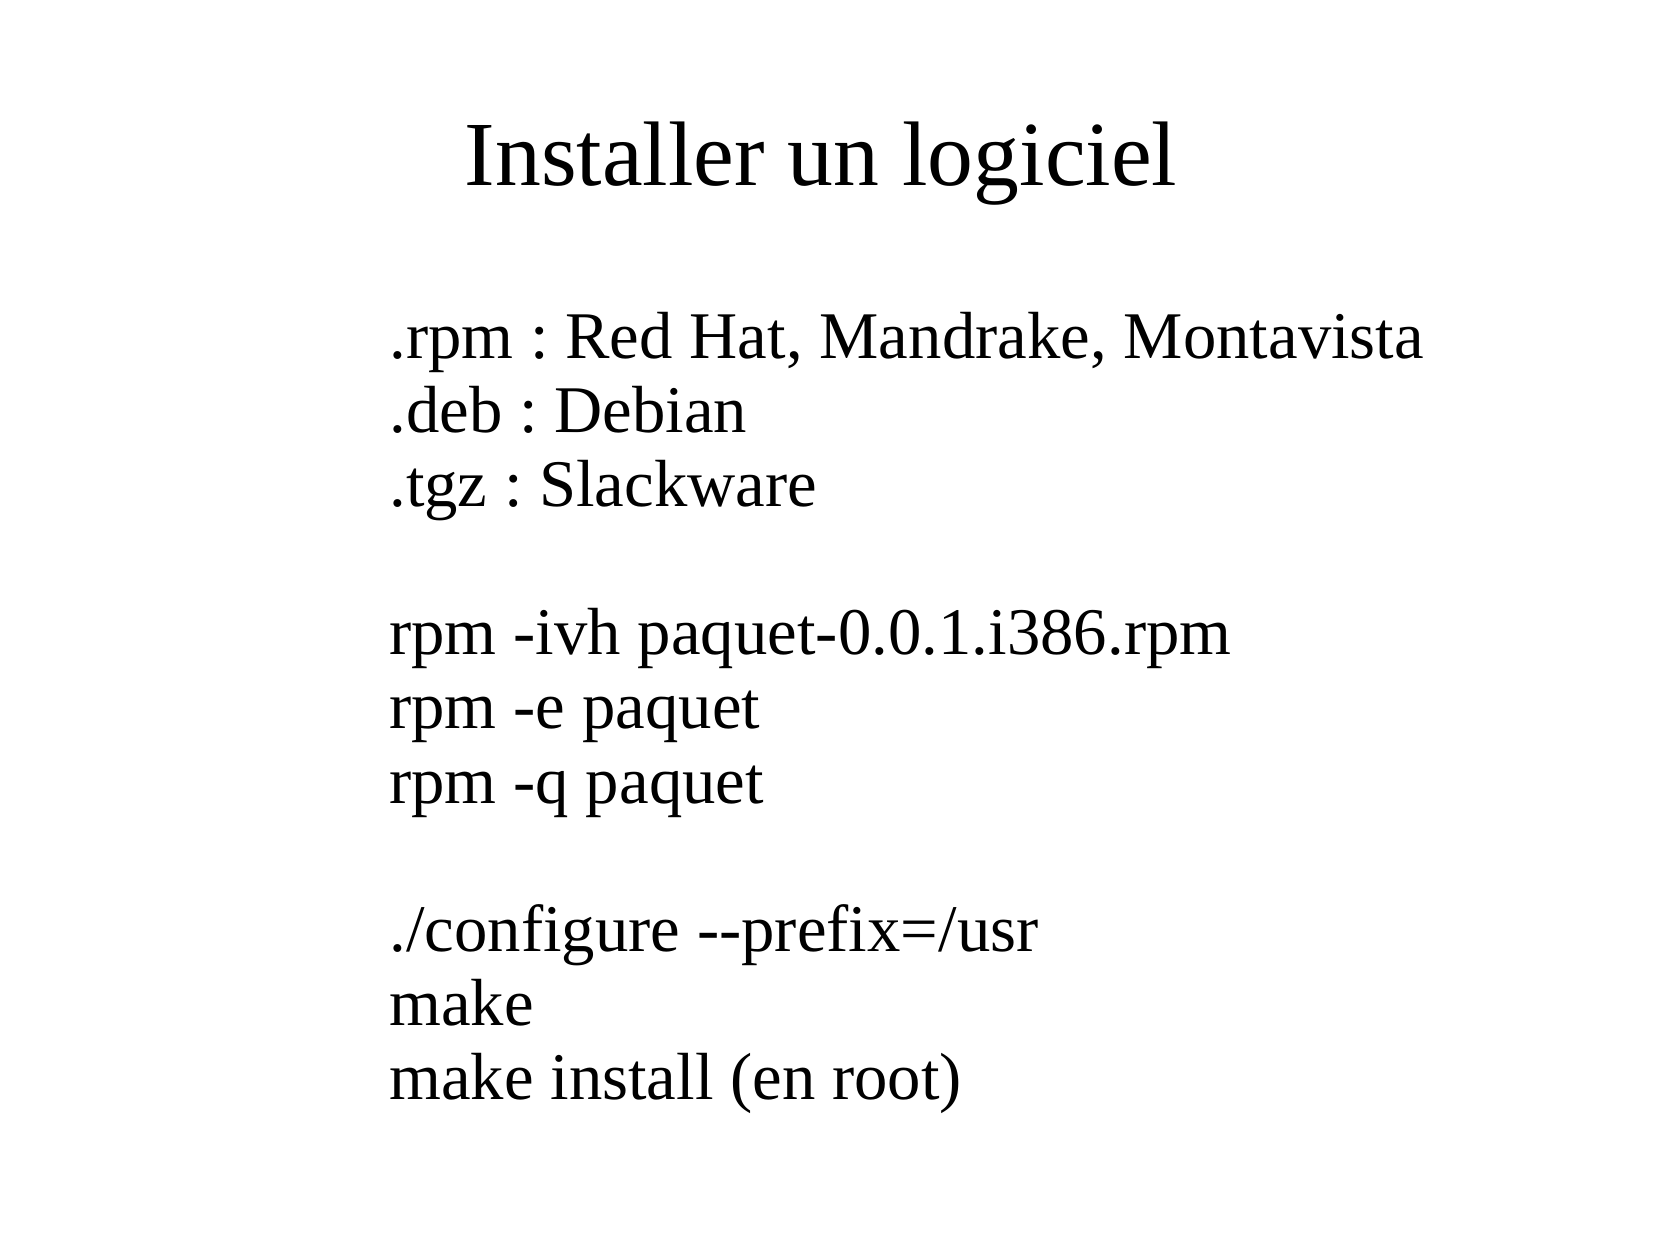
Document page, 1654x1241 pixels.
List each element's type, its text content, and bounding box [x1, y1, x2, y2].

subtitle .rpm : Red Hat, Mandrake, Montavista .deb : Debian .tgz : Slackware rpm -ivh paquet-0.0.1.i386.rpm rpm -e paquet rpm -q paquet ./configure --prefix=/usr make make install (en root) [124, 218, 1499, 1241]
title Installer un logiciel [115, 50, 1528, 258]
